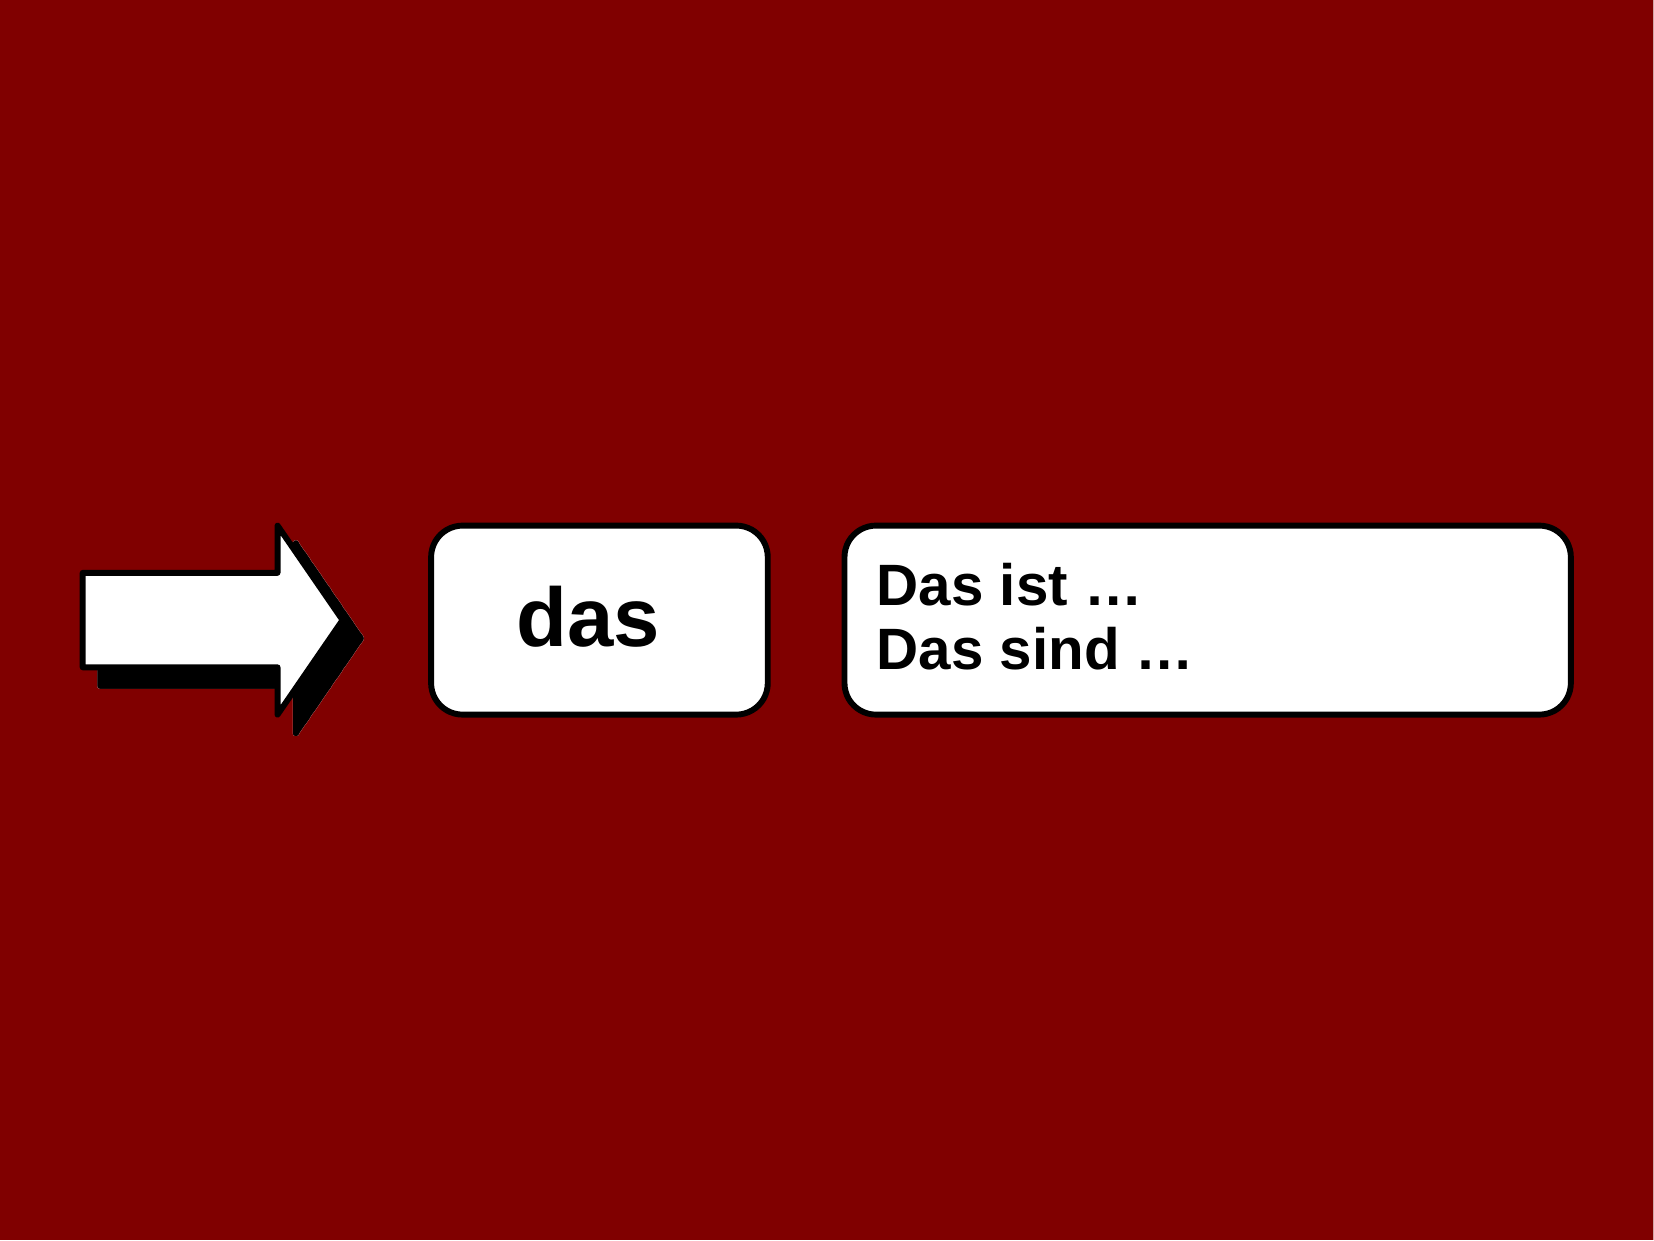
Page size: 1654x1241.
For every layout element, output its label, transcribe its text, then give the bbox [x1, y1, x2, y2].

text_box Das ist … Das sind … [862, 544, 1501, 696]
text_box [431, 525, 768, 715]
text_box das [501, 564, 715, 677]
text_box [844, 525, 1571, 715]
text_box [82, 525, 343, 715]
